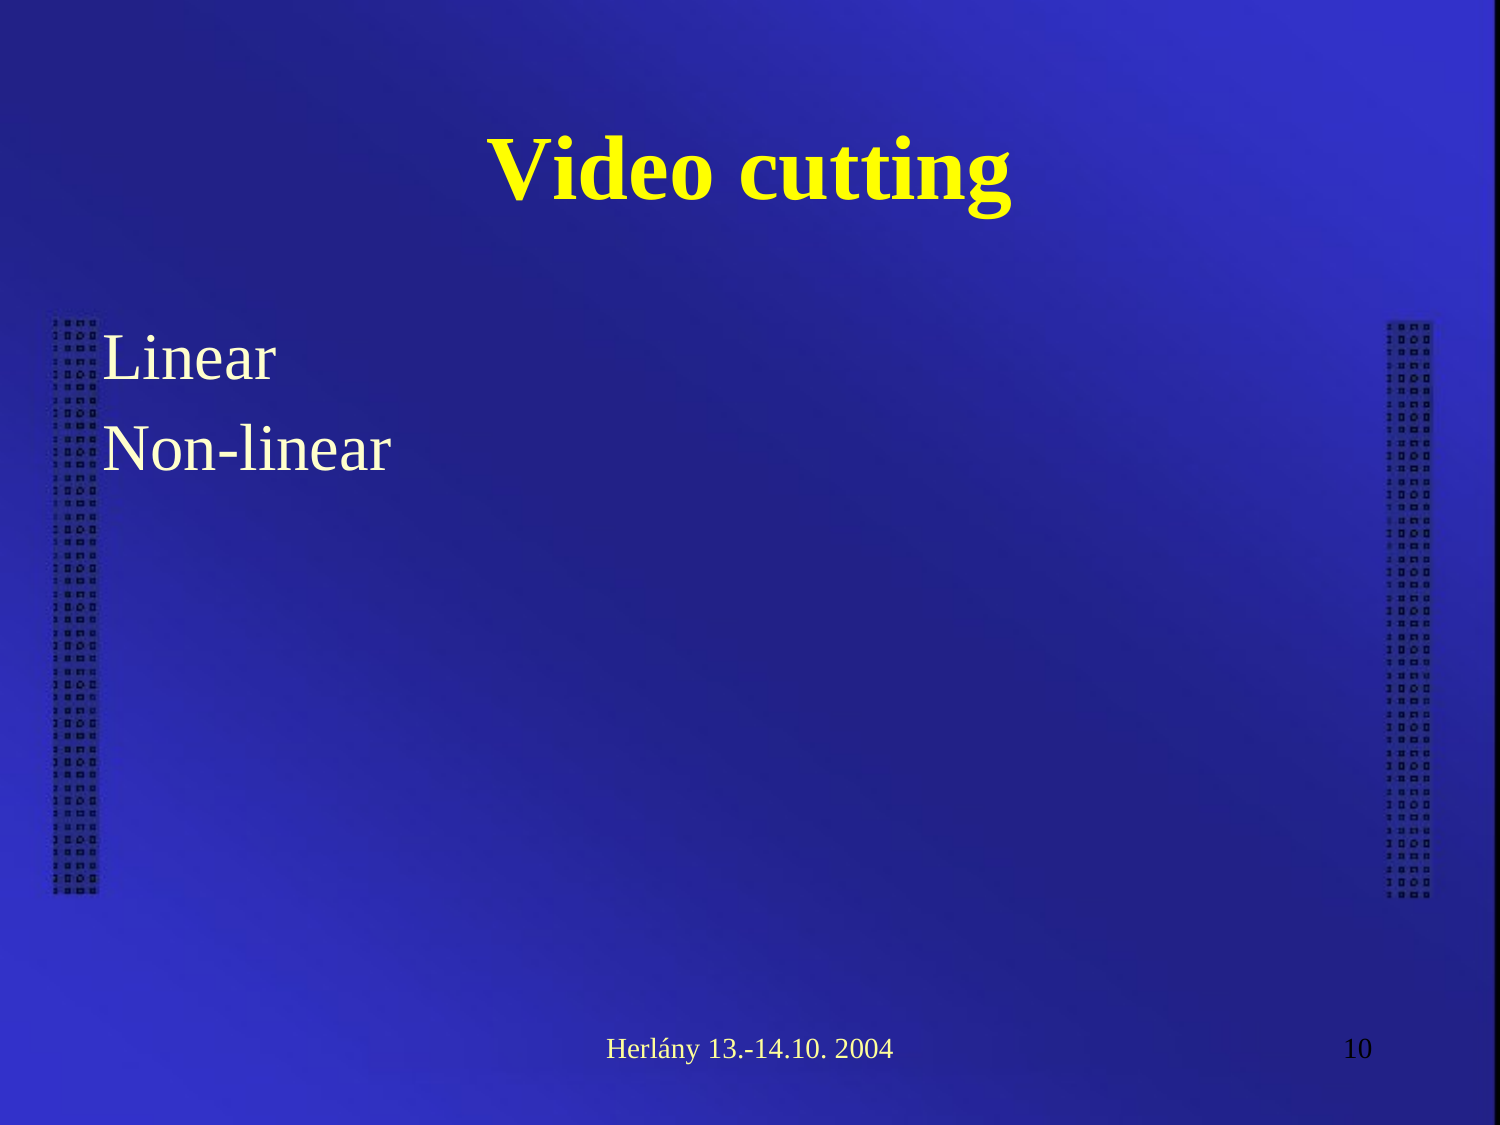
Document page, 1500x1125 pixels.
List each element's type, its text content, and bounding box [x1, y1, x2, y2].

text_box Herlány 13.-14.10. 2004 [512, 1024, 988, 1073]
title Video cutting [112, 74, 1388, 263]
list Linear Non-linear [87, 312, 1438, 988]
text_box 15 [1074, 1024, 1388, 1073]
picture [0, 0, 1500, 1125]
